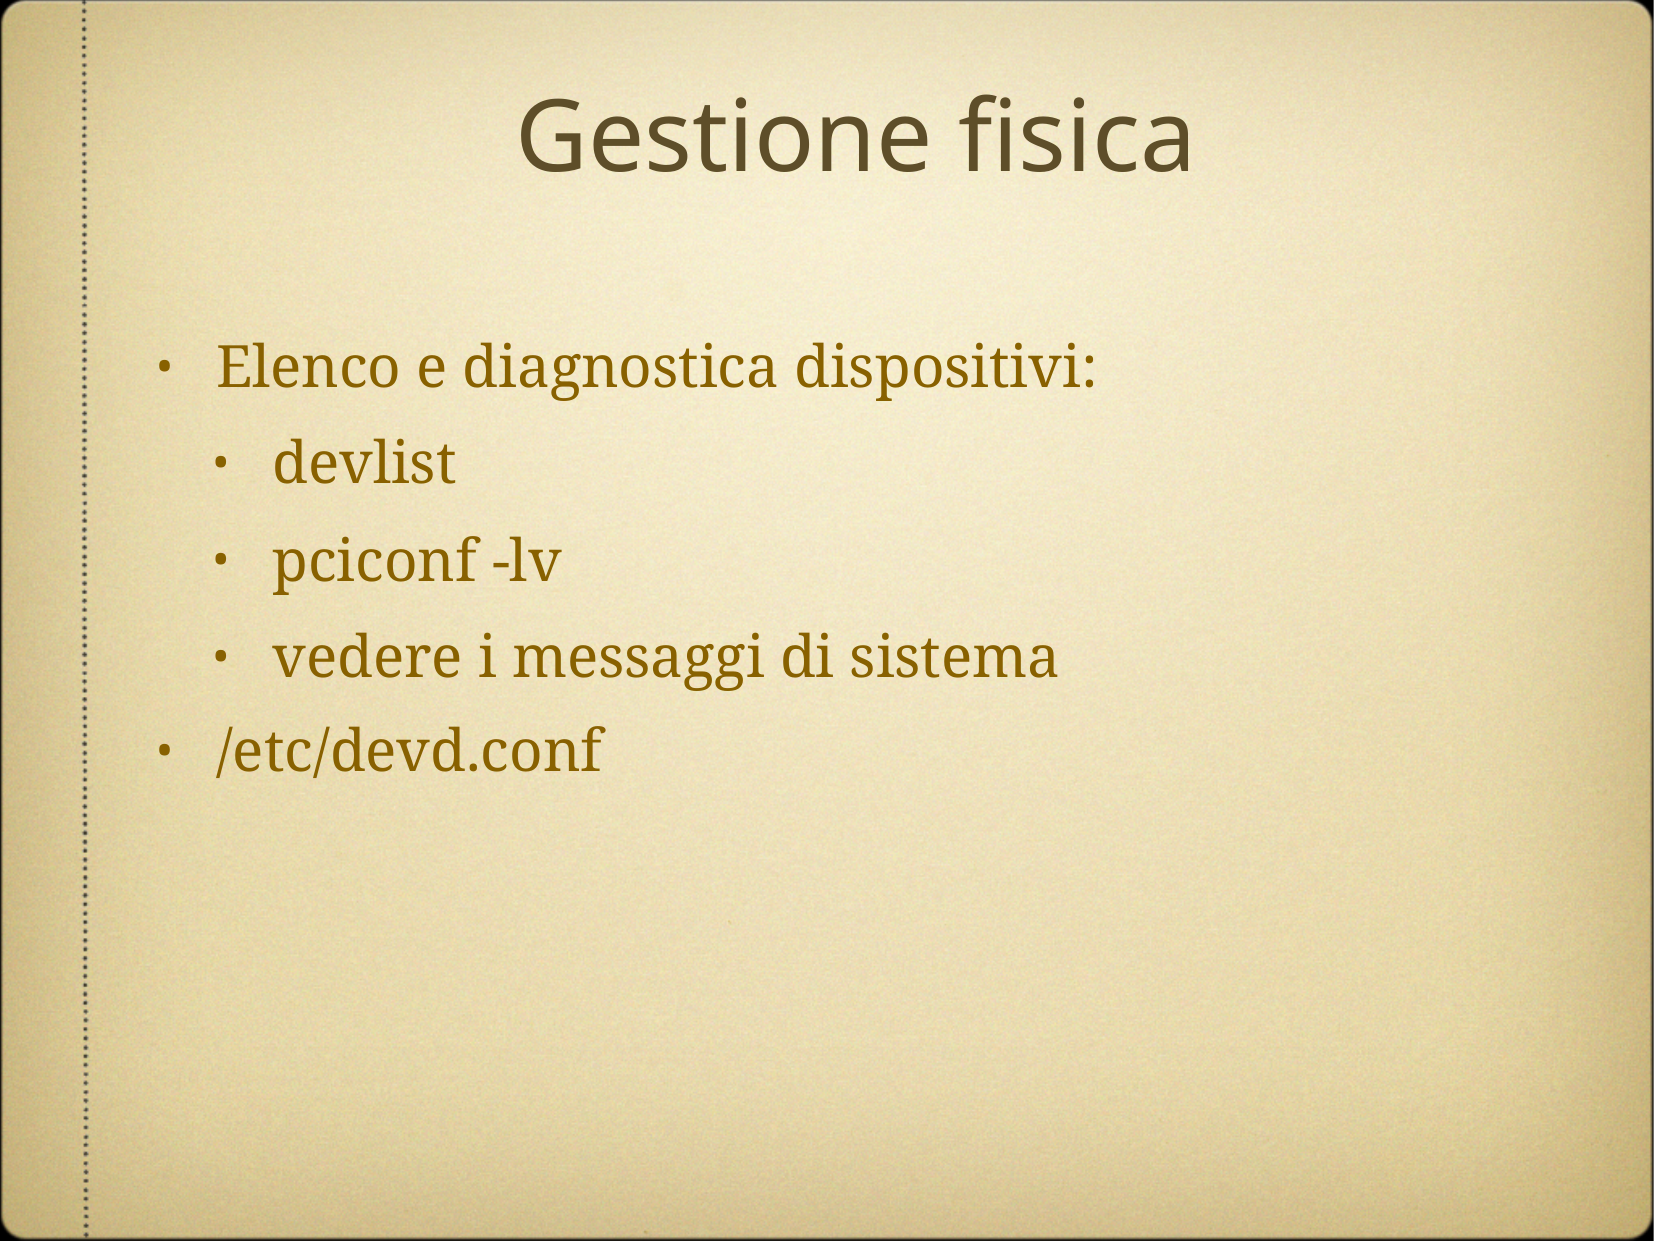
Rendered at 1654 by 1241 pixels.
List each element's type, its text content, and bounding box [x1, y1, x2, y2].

title Gestione fisica [118, 0, 1595, 265]
list Elenco e diagnostica dispositivi: devlist pciconf -lv vedere i messaggi di sistema /etc/devd.conf [121, 324, 1612, 1173]
picture [0, 0, 1654, 1241]
